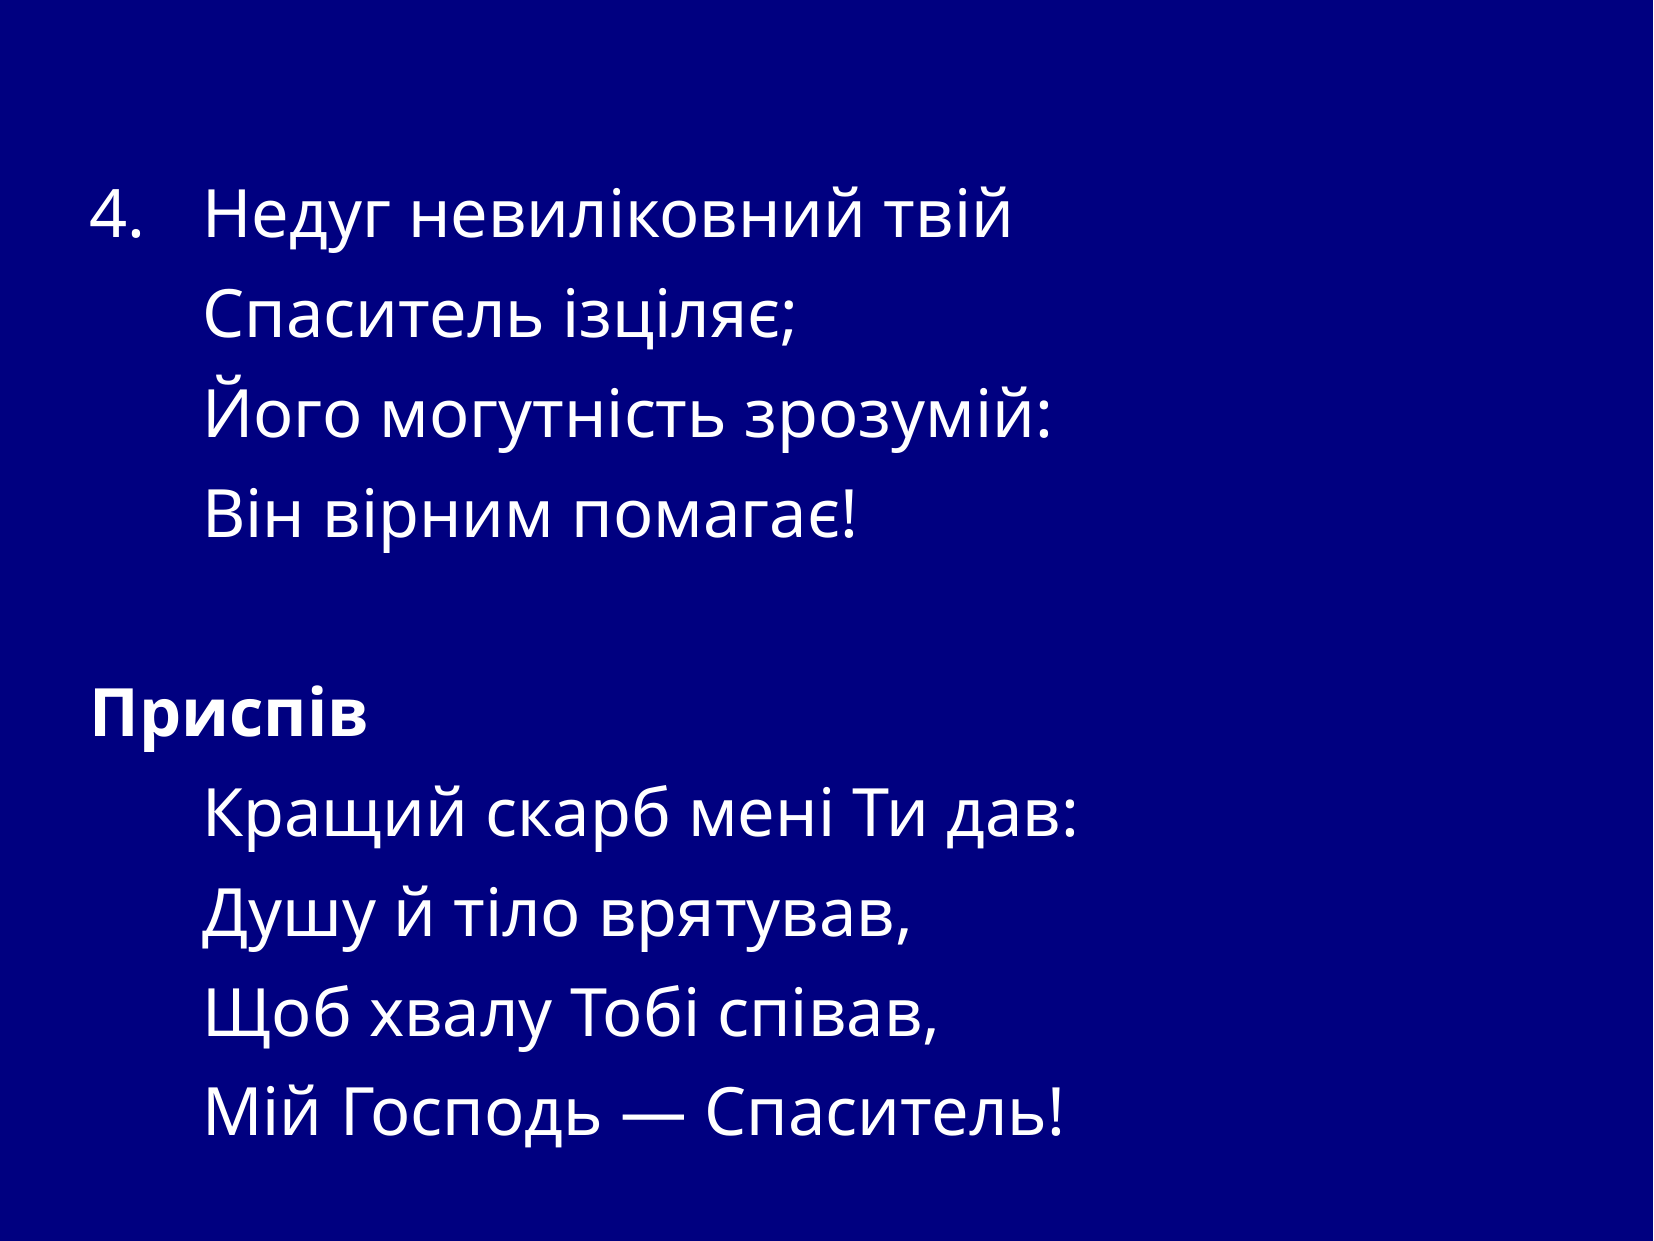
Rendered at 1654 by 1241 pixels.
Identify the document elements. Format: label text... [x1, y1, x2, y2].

text_box 4. Недуг невиліковний твій Спаситель ізціляє; Його могутність зрозумій: Він вірним помагає! Приспів Кращий скарб мені Ти дав: Душу й тіло врятував, Щоб хвалу Тобі співав, Мій Господь ― Спаситель! [75, 150, 1576, 1163]
